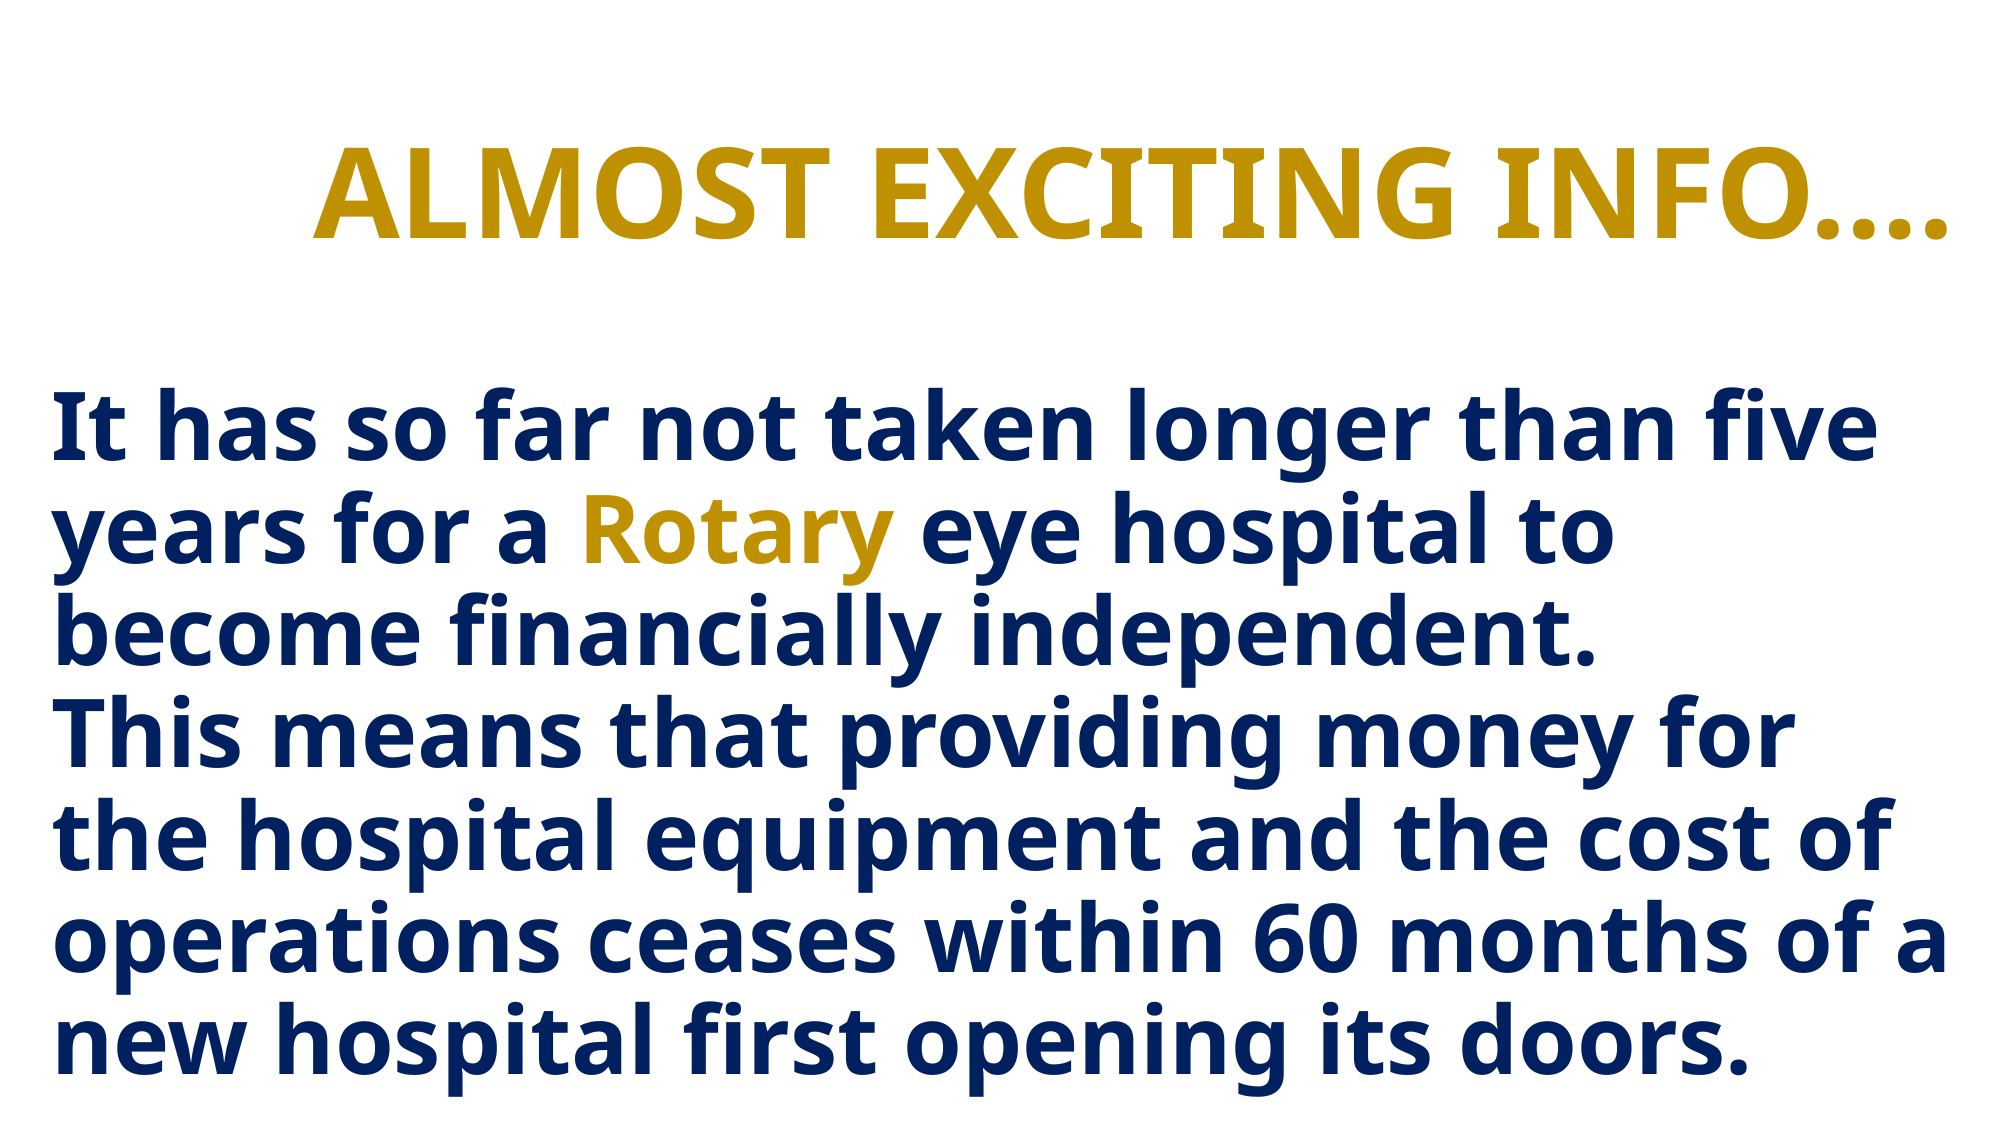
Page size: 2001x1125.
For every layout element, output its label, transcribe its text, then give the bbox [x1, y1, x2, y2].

title ALMOST EXCITING INFO…. It has so far not taken longer than five years for a Rotary eye hospital to become financially independent. This means that providing money for the hospital equipment and the cost of operations ceases within 60 months of a new hospital first opening its doors. [36, 112, 1987, 1114]
